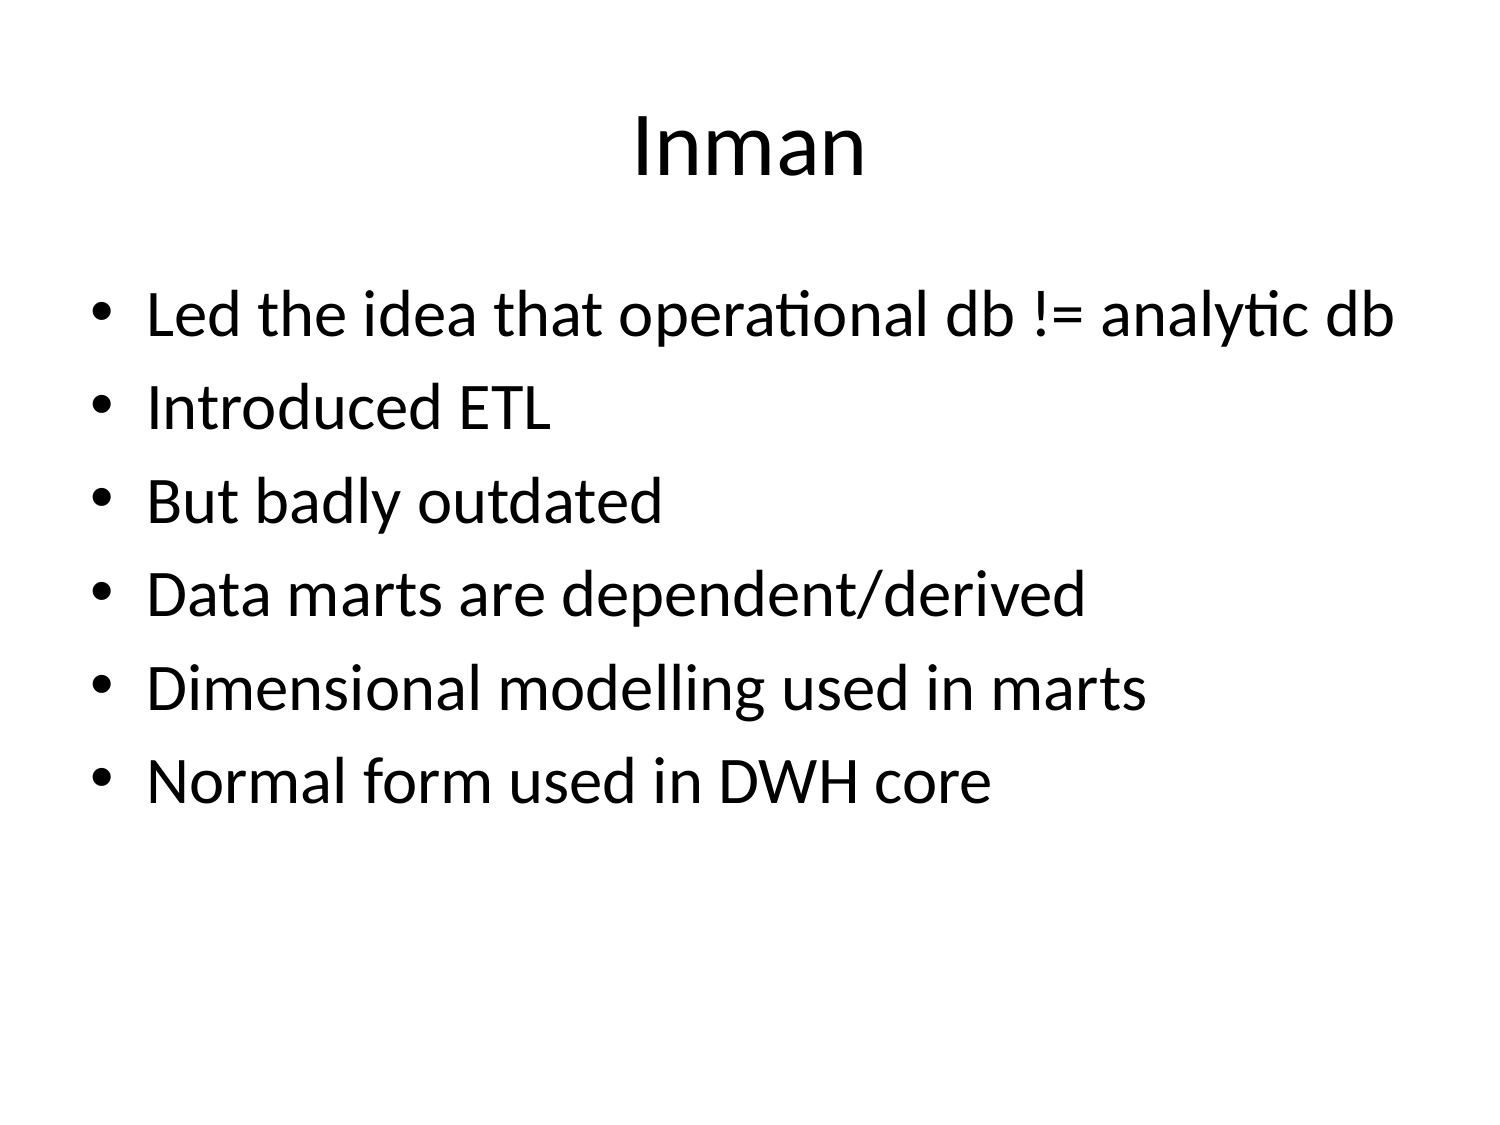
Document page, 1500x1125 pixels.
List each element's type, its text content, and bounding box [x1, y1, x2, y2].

list Led the idea that operational db != analytic db Introduced ETL But badly outdated Data marts are dependent/derived Dimensional modelling used in marts Normal form used in DWH core [75, 262, 1425, 1005]
title Inman [75, 45, 1425, 233]
